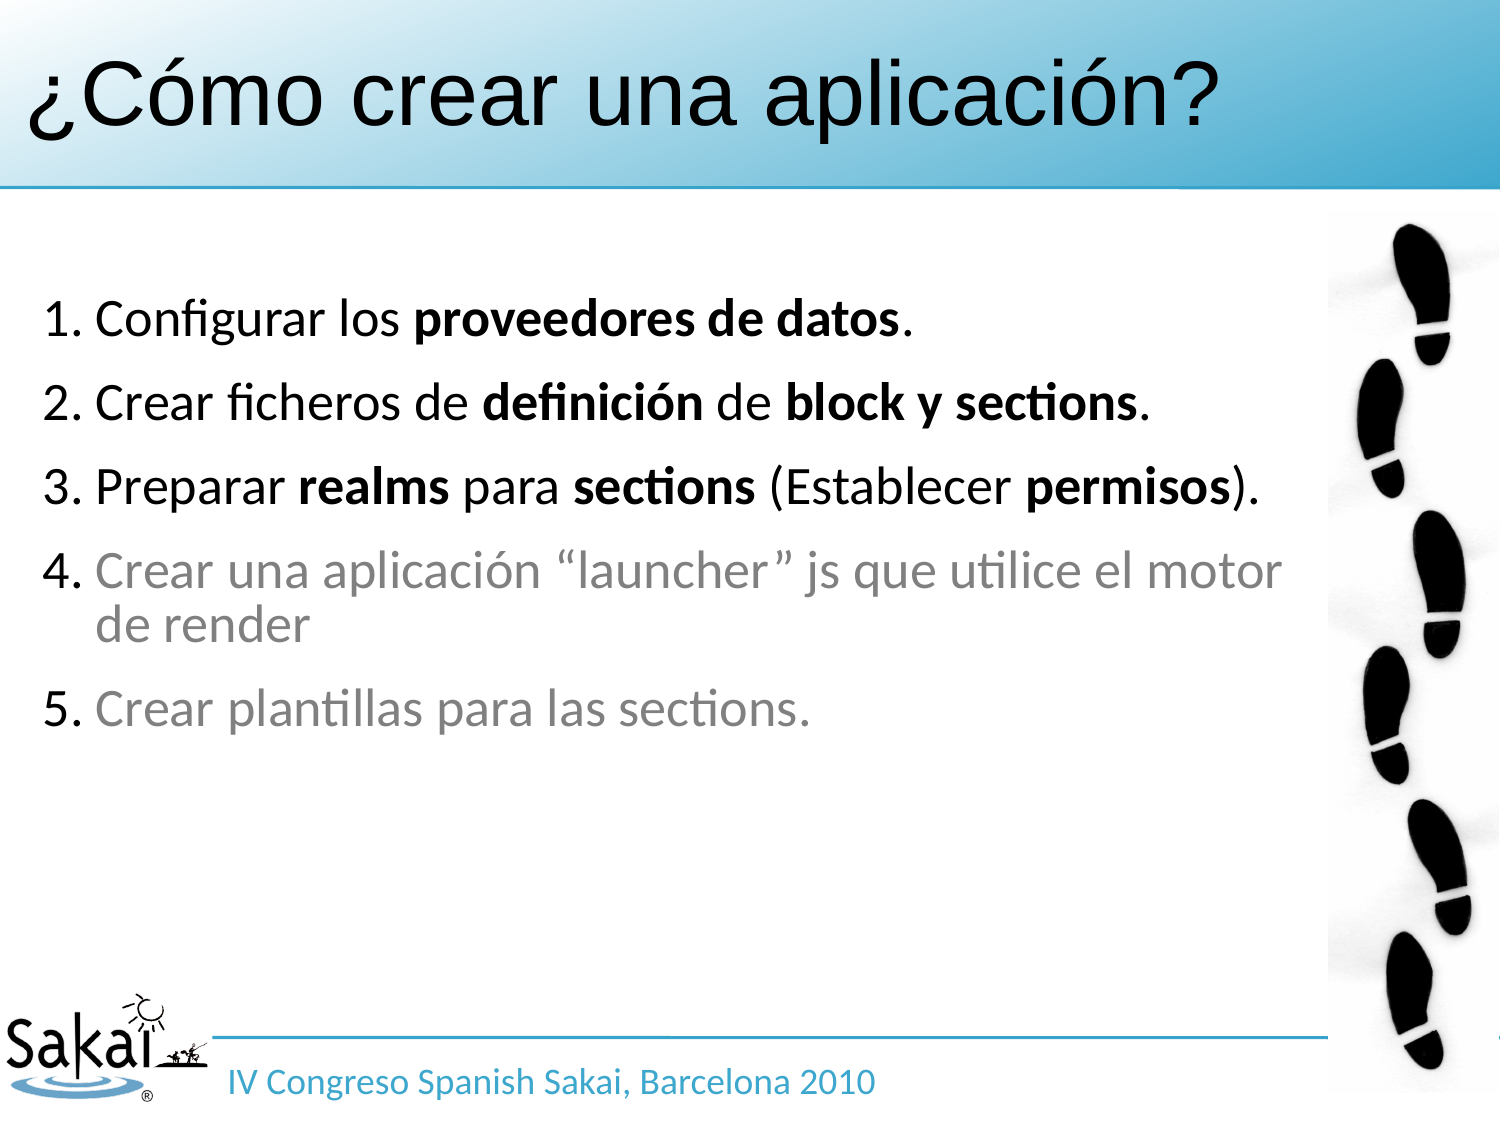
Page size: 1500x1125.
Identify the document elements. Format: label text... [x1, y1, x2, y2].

picture [1328, 211, 1499, 1093]
picture [0, 955, 213, 1125]
title ¿Cómo crear una aplicación? [24, 24, 1475, 163]
list Configurar los proveedores de datos. Crear ficheros de definición de block y sections. Preparar realms para sections (Establecer permisos). Crear una aplicación “launcher” js que utilice el motor de render Crear plantillas para las sections. [24, 212, 1329, 1035]
